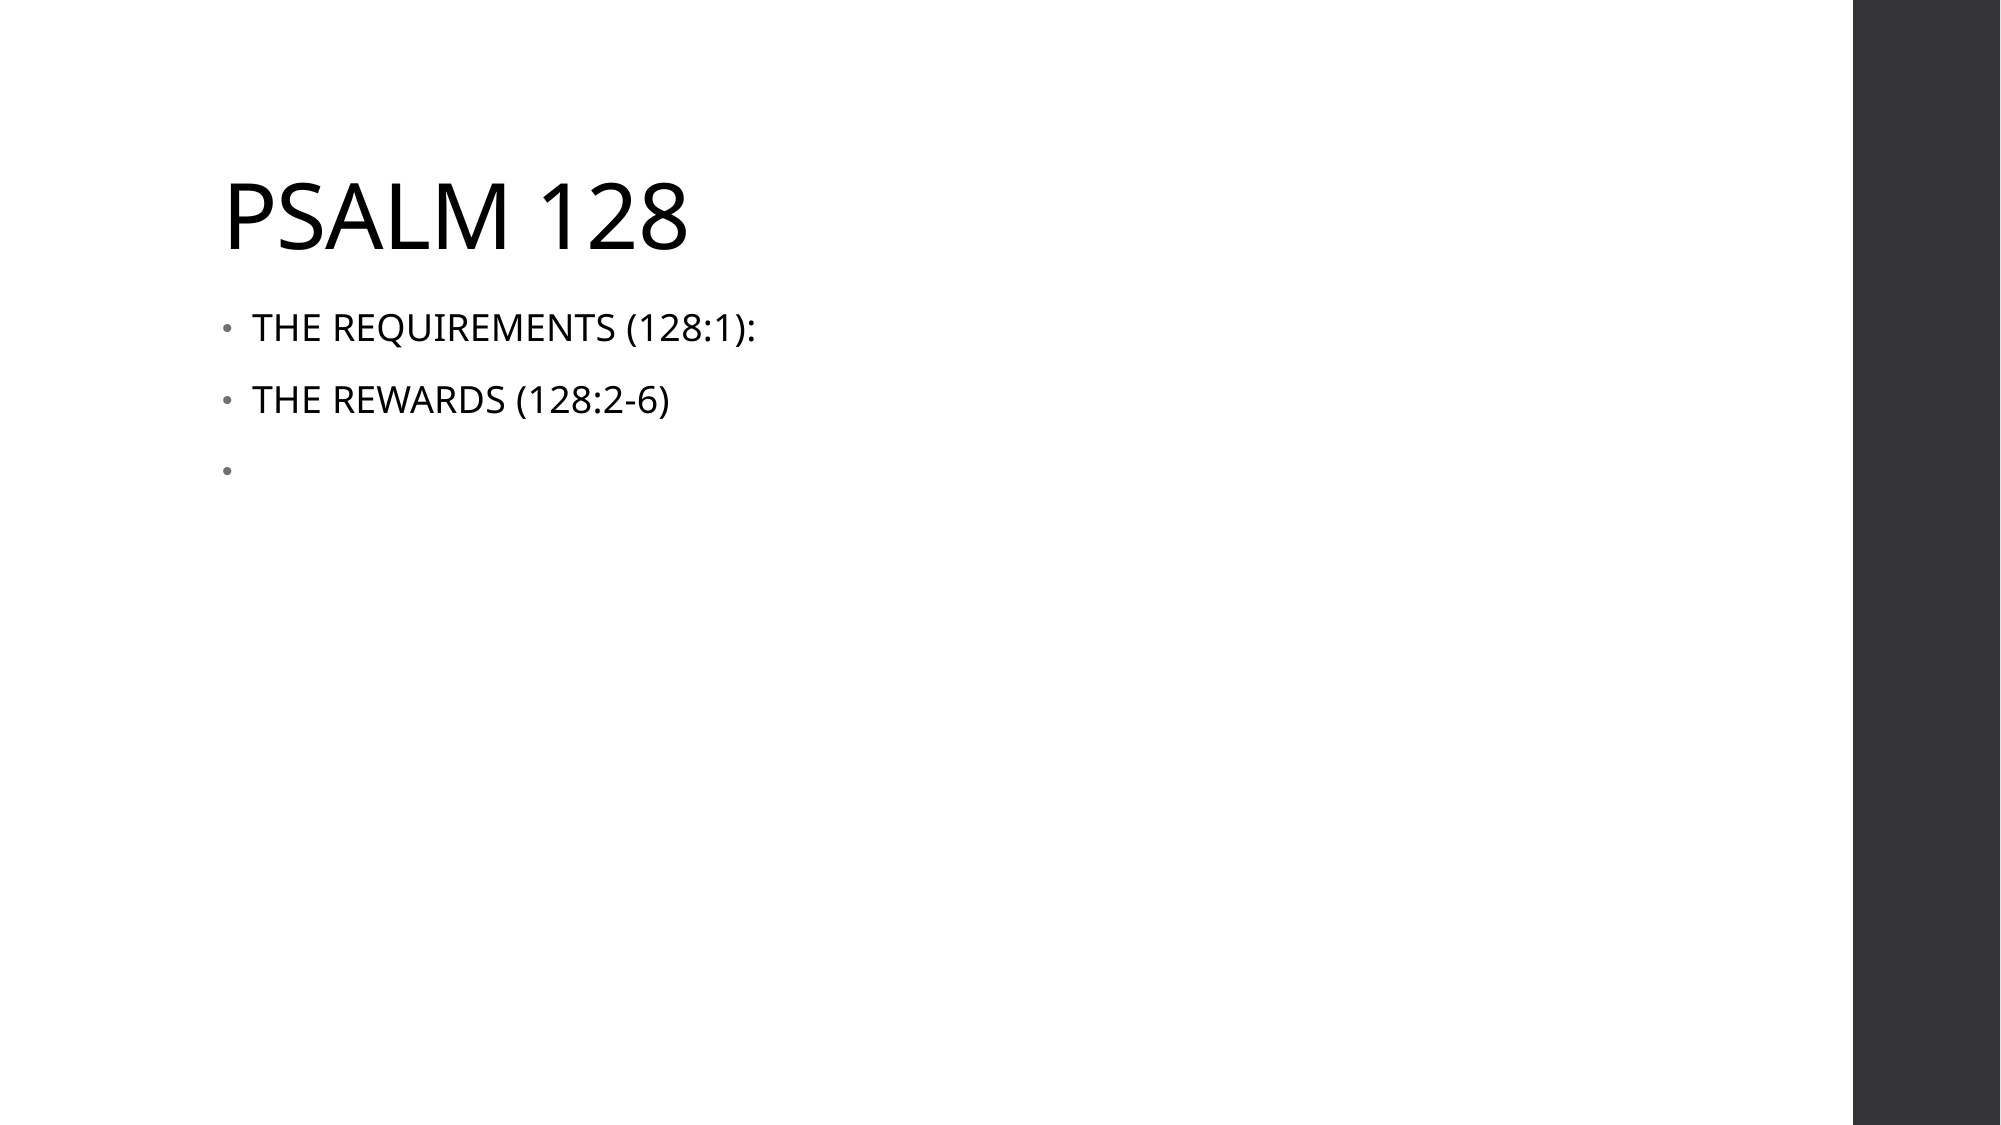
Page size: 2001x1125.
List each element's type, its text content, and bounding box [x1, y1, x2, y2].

title PSALM 128 [206, 60, 1797, 278]
list THE REQUIREMENTS (128:1): THE REWARDS (128:2-6) [206, 299, 1617, 1014]
